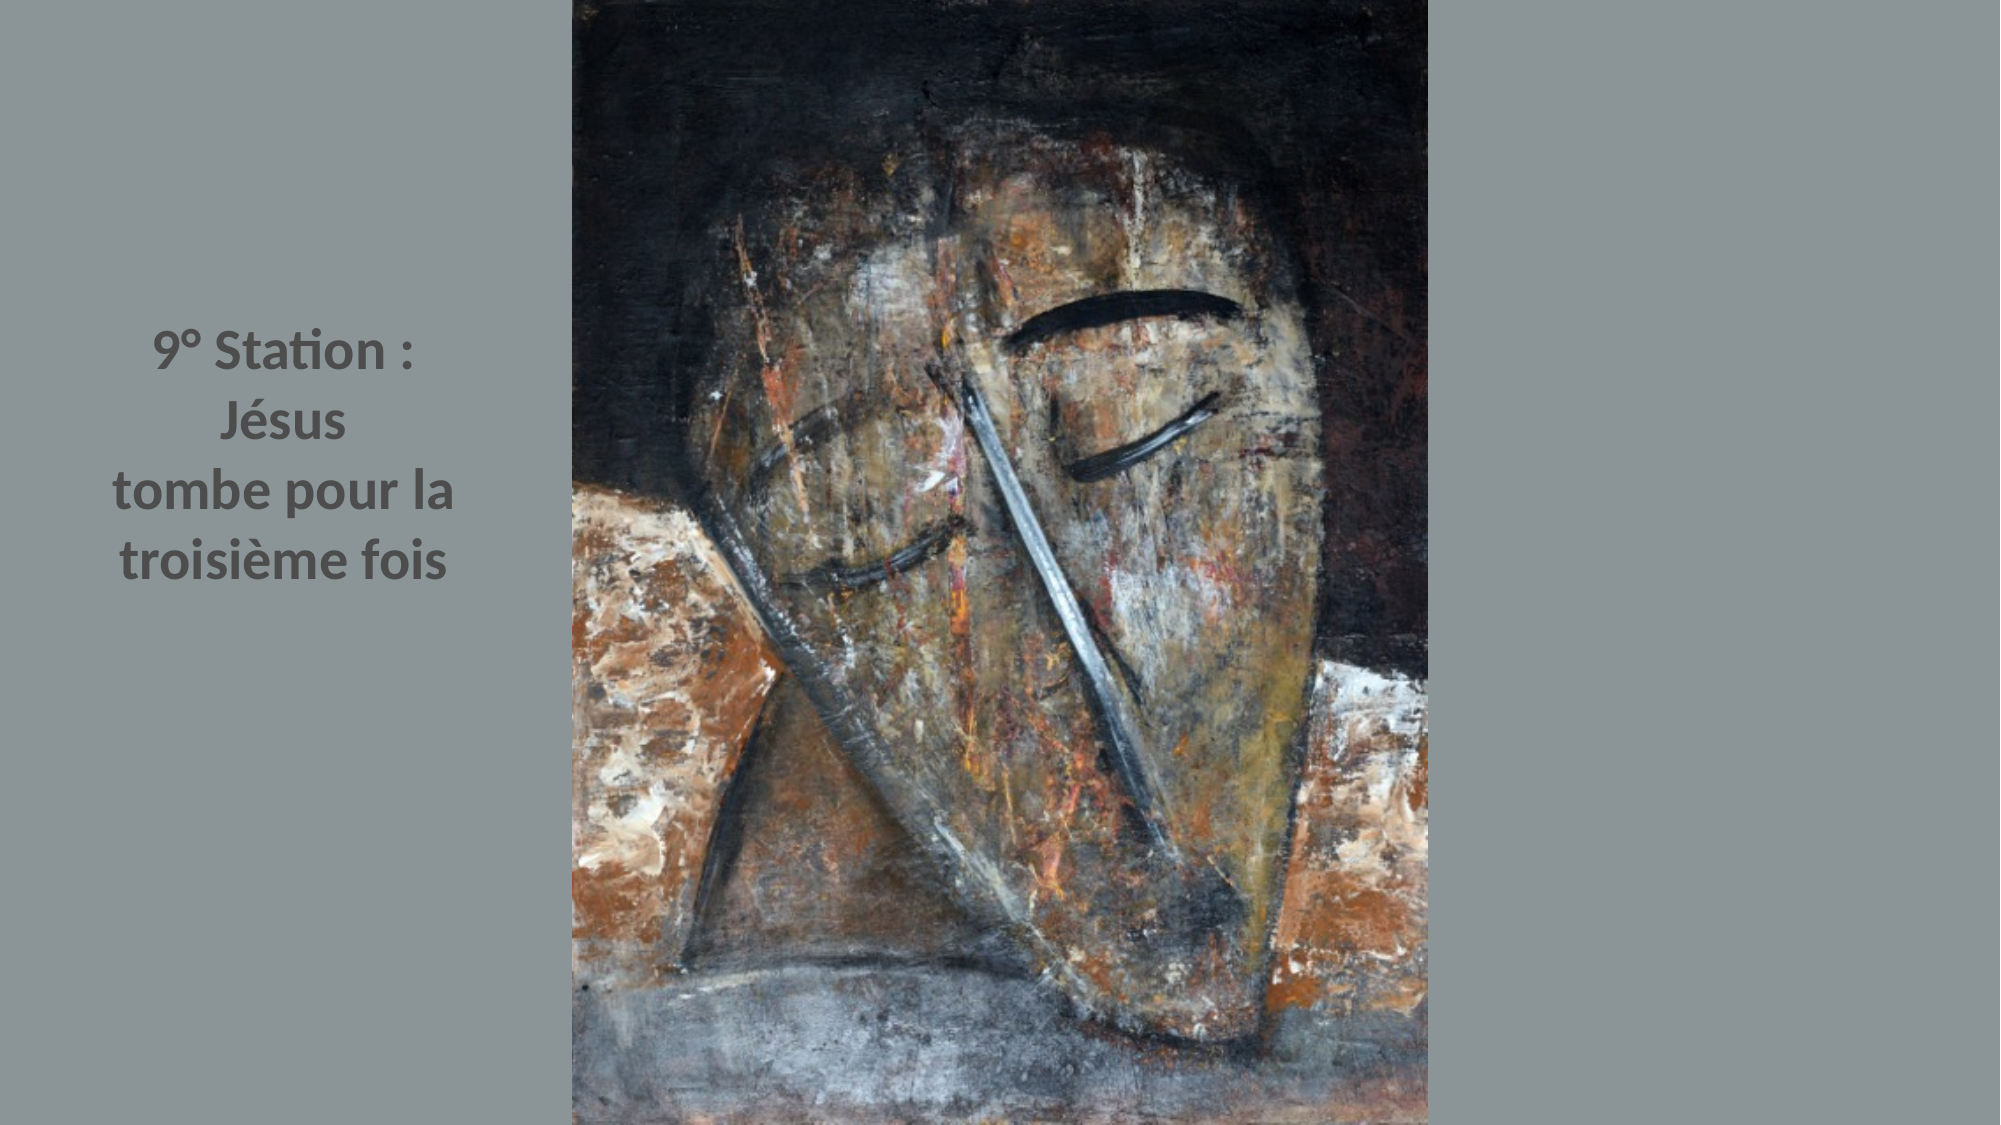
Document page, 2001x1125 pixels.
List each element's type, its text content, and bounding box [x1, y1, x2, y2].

text_box 9° Station : Jésus tombe pour la troisième fois [71, 303, 496, 602]
picture [0, 0, 2000, 1125]
